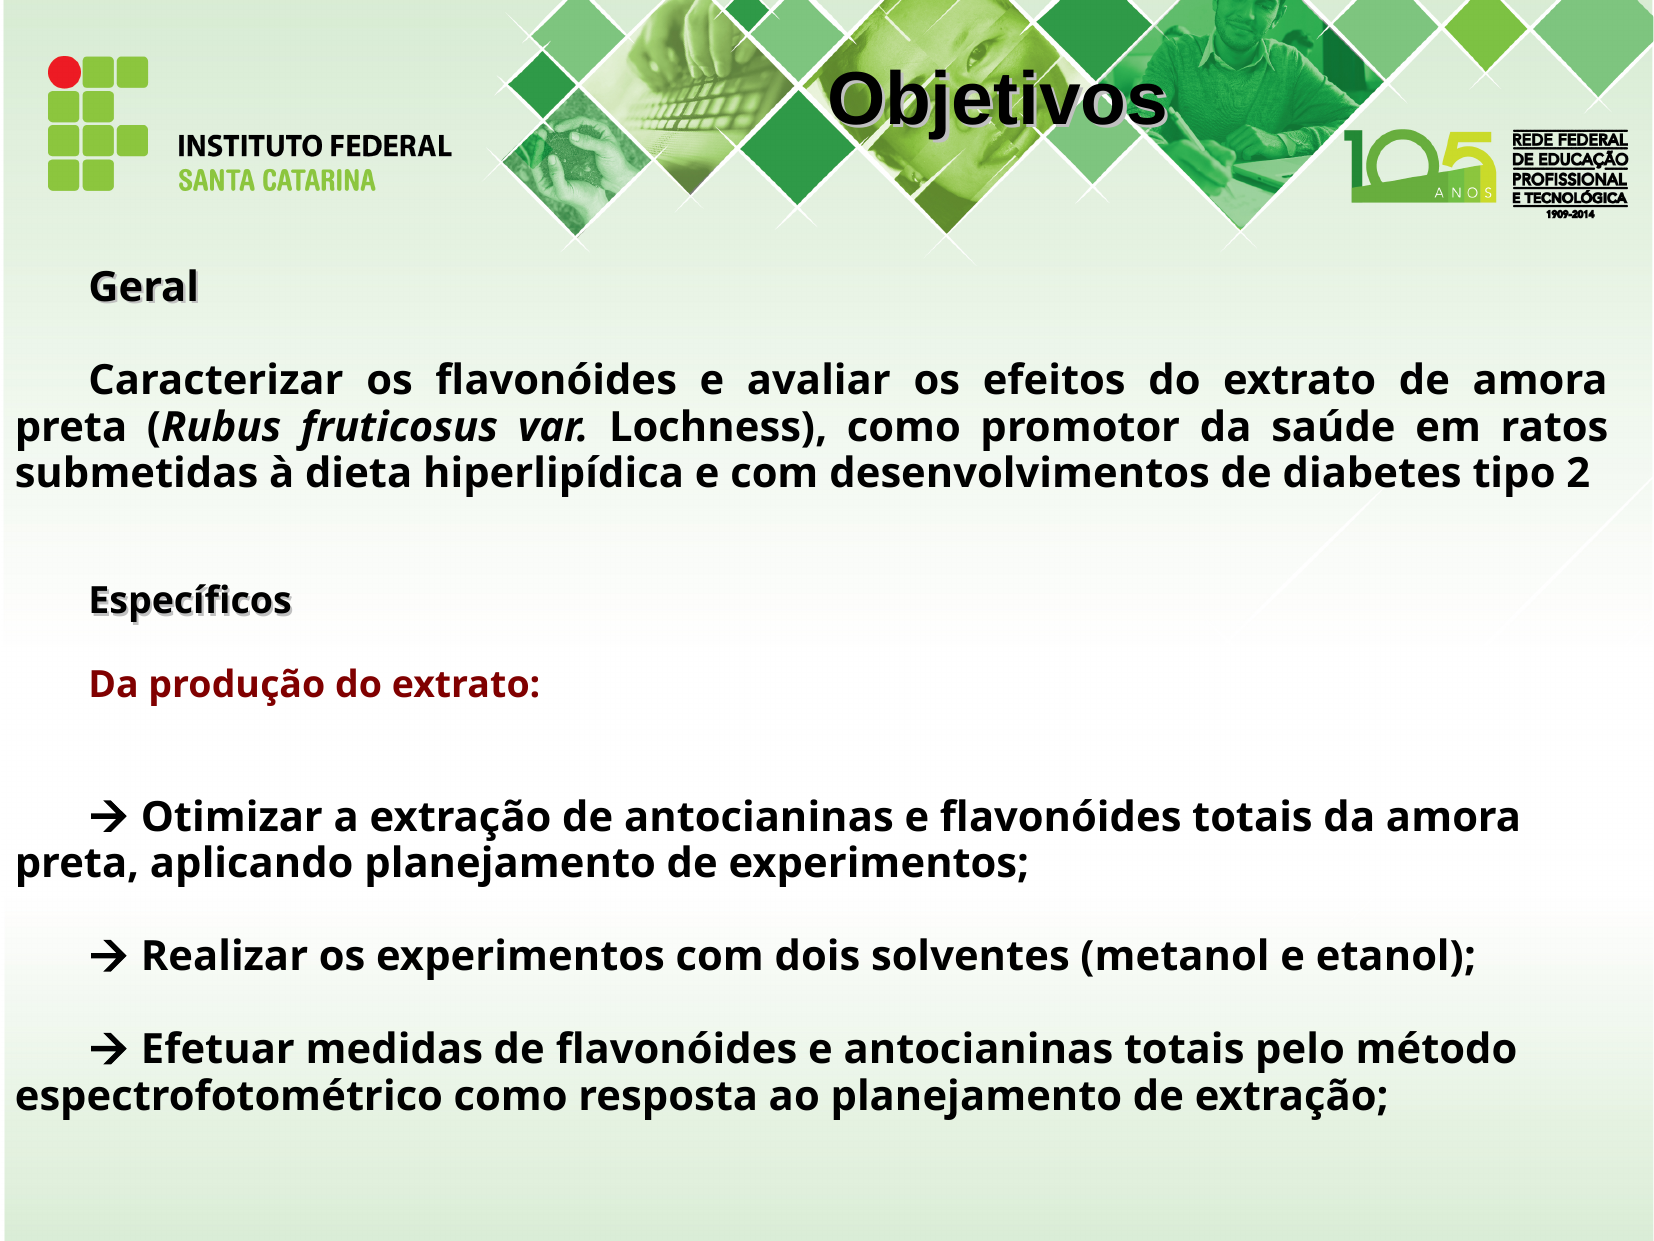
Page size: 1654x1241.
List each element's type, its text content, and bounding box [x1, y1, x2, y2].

text_box Geral Caracterizar os flavonóides e avaliar os efeitos do extrato de amora preta (Rubus fruticosus var. Lochness), como promotor da saúde em ratos submetidas à dieta hiperlipídica e com desenvolvimentos de diabetes tipo 2 Específicos Da produção do extrato:  Otimizar a extração de antocianinas e flavonóides totais da amora preta, aplicando planejamento de experimentos;  Realizar os experimentos com dois solventes (metanol e etanol);  Efetuar medidas de flavonóides e antocianinas totais pelo método espectrofotométrico como resposta ao planejamento de extração; [0, 256, 1624, 1170]
picture [1, 0, 1654, 1241]
text_box Objetivos [401, 0, 1595, 189]
